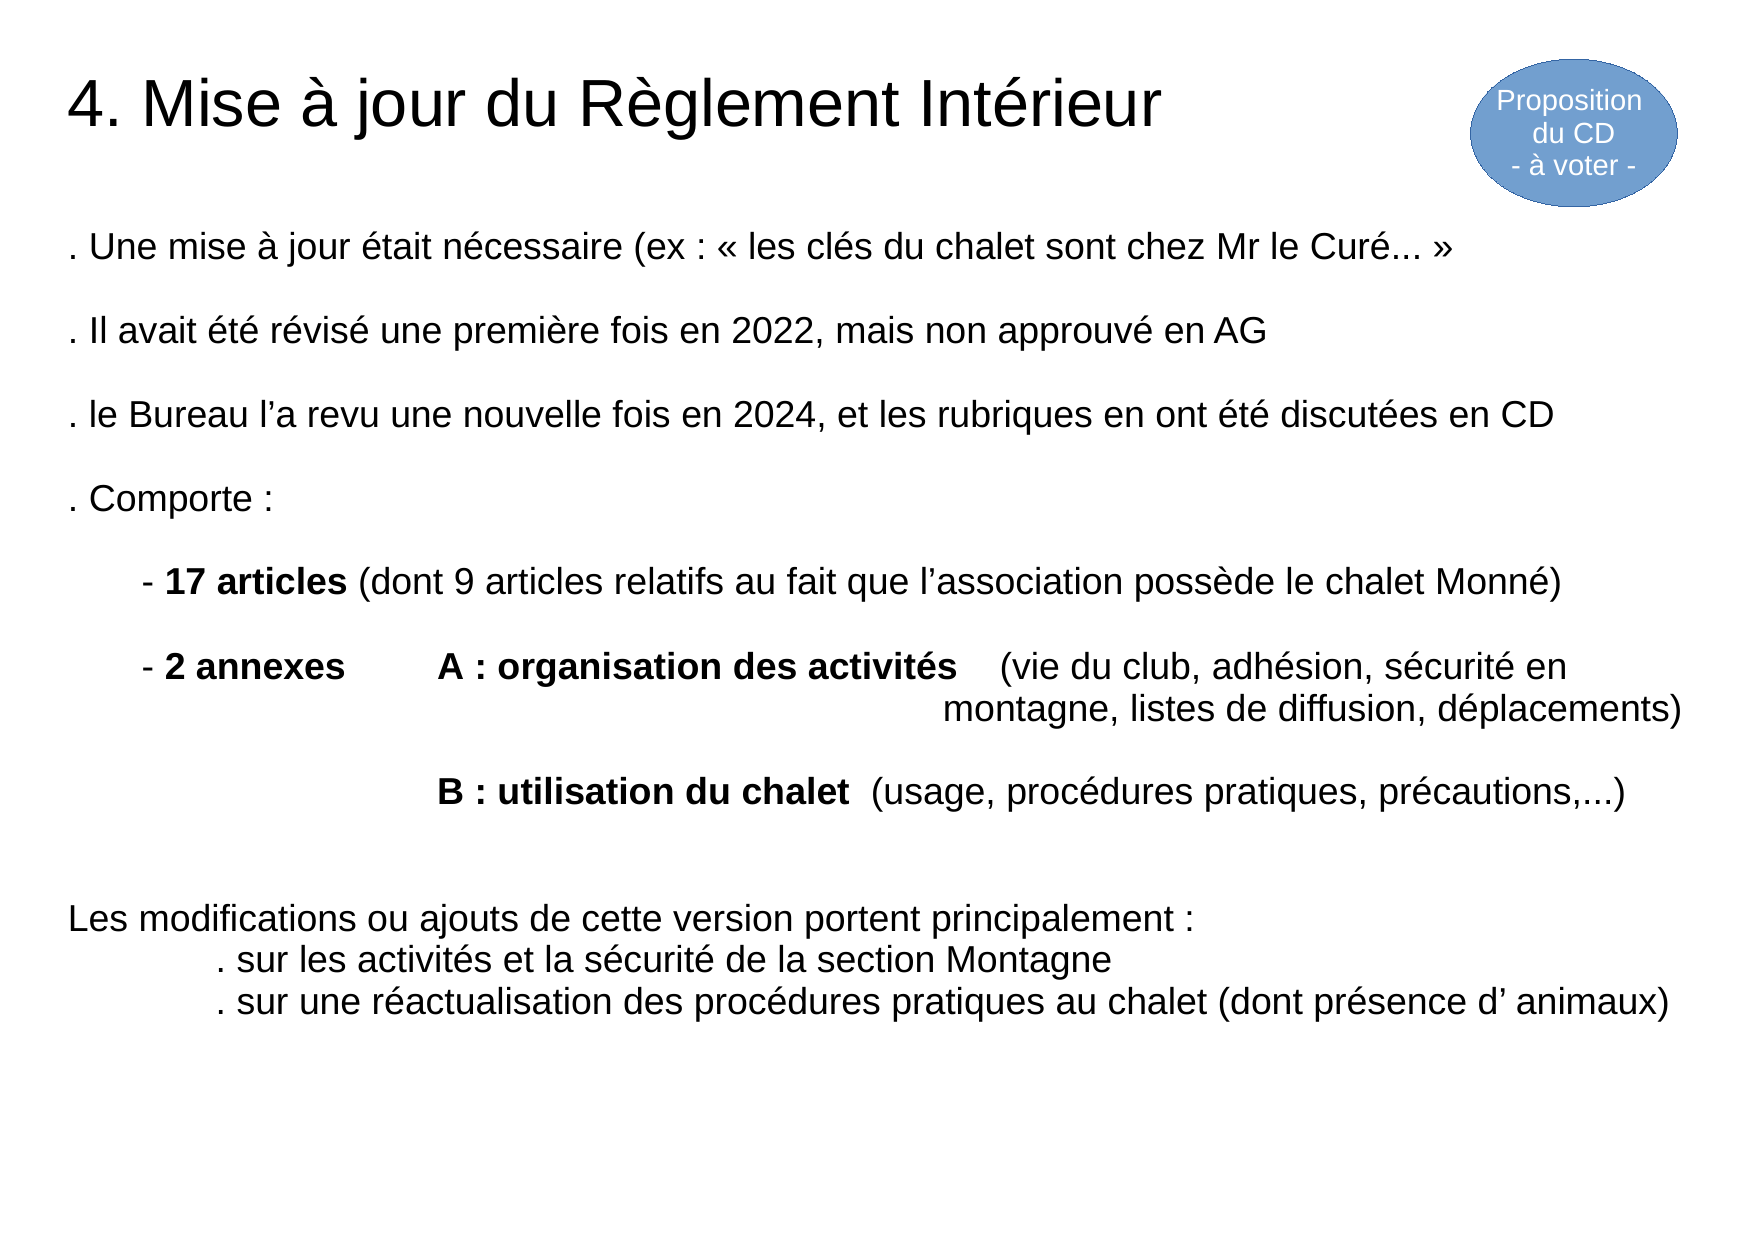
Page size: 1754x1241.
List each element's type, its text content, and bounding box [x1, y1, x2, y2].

text_box Proposition du CD - à voter - [1470, 59, 1678, 207]
text_box 4. Mise à jour du Règlement Intérieur . Une mise à jour était nécessaire (ex : « les clés du chalet sont chez Mr le Curé... » . Il avait été révisé une première fois en 2022, mais non approuvé en AG . le Bureau l’a revu une nouvelle fois en 2024, et les rubriques en ont été discutées en CD . Comporte : - 17 articles (dont 9 articles relatifs au fait que l’association possède le chalet Monné) - 2 annexes A : organisation des activités (vie du club, adhésion, sécurité en montagne, listes de diffusion, déplacements) B : utilisation du chalet (usage, procédures pratiques, précautions,...) Les modifications ou ajouts de cette version portent principalement : . sur les activités et la sécurité de la section Montagne . sur une réactualisation des procédures pratiques au chalet (dont présence d’ animaux) [53, 59, 1707, 1232]
